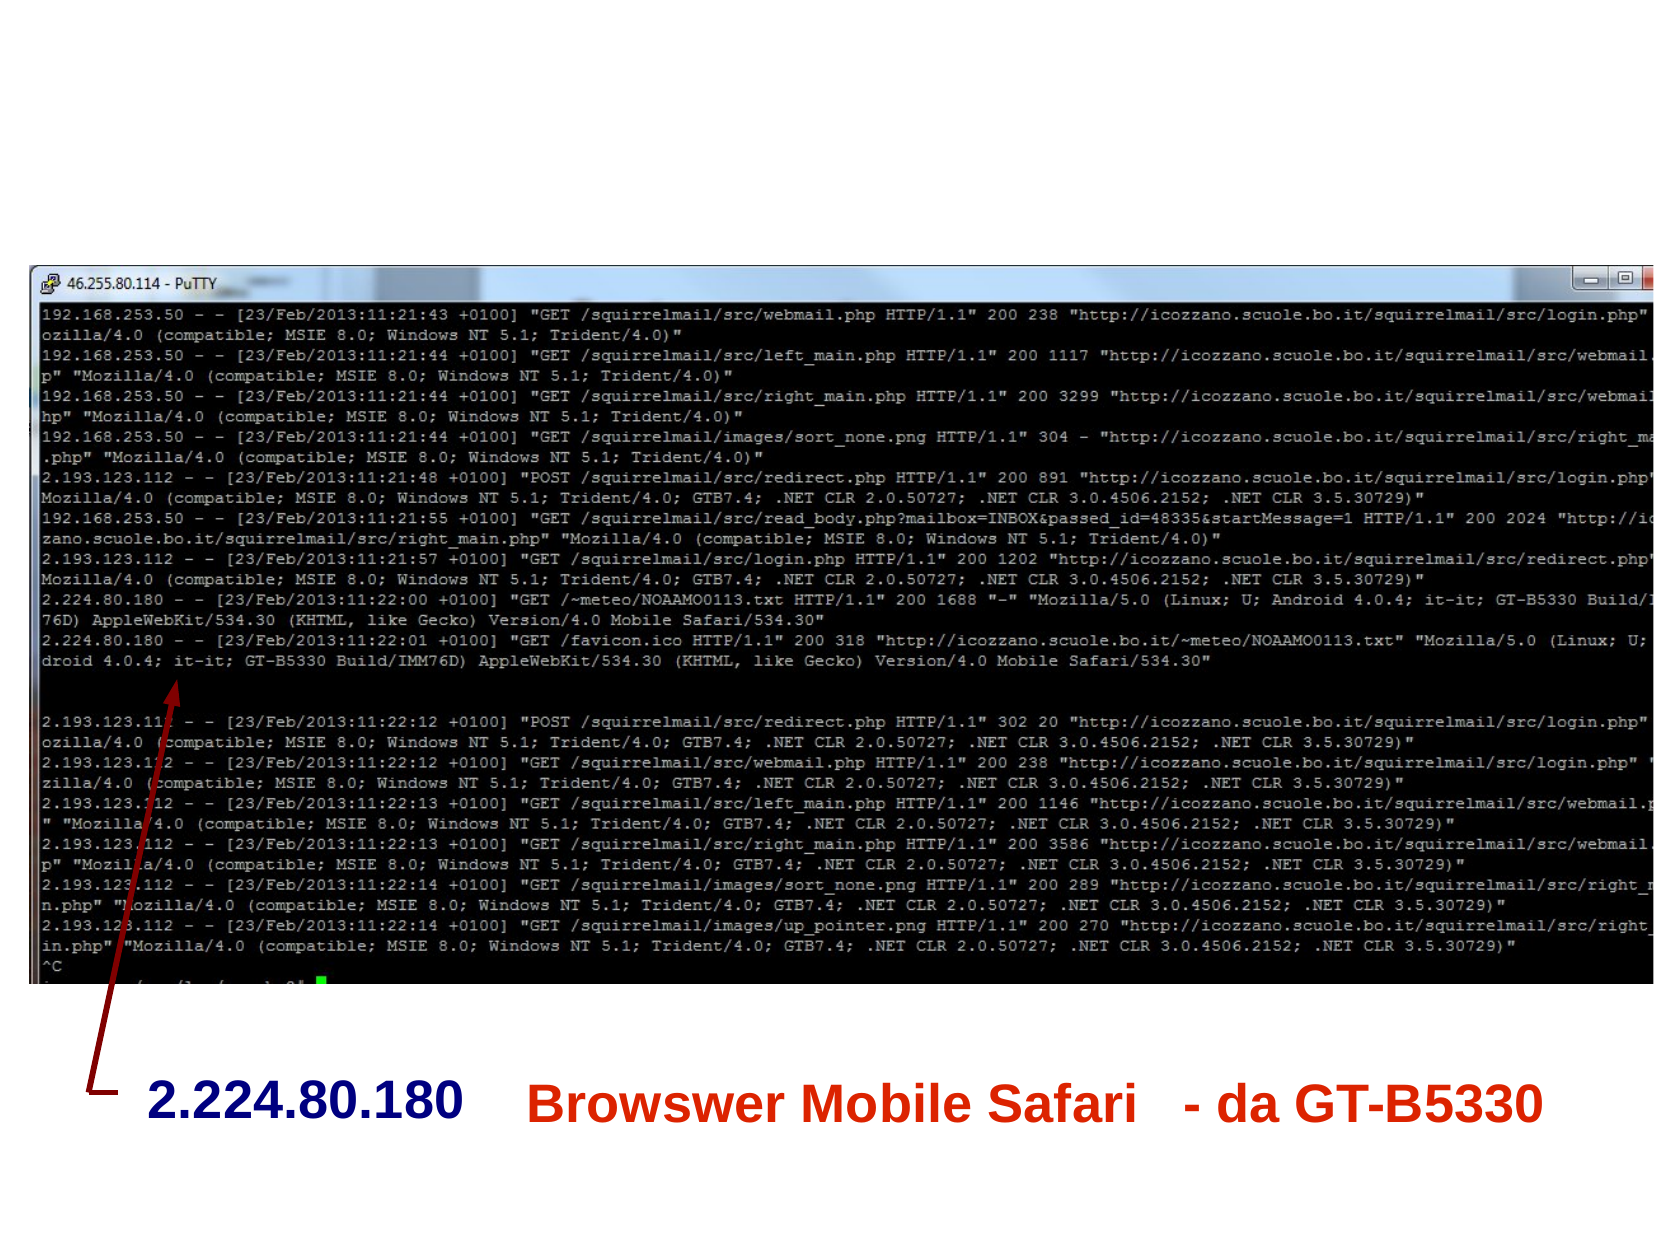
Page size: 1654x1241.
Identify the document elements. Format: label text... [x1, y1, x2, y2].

text_box Browswer Mobile Safari - da GT-B5330 [508, 1062, 1565, 1146]
text_box 2.224.80.180 [130, 1059, 483, 1143]
picture [29, 265, 1654, 984]
